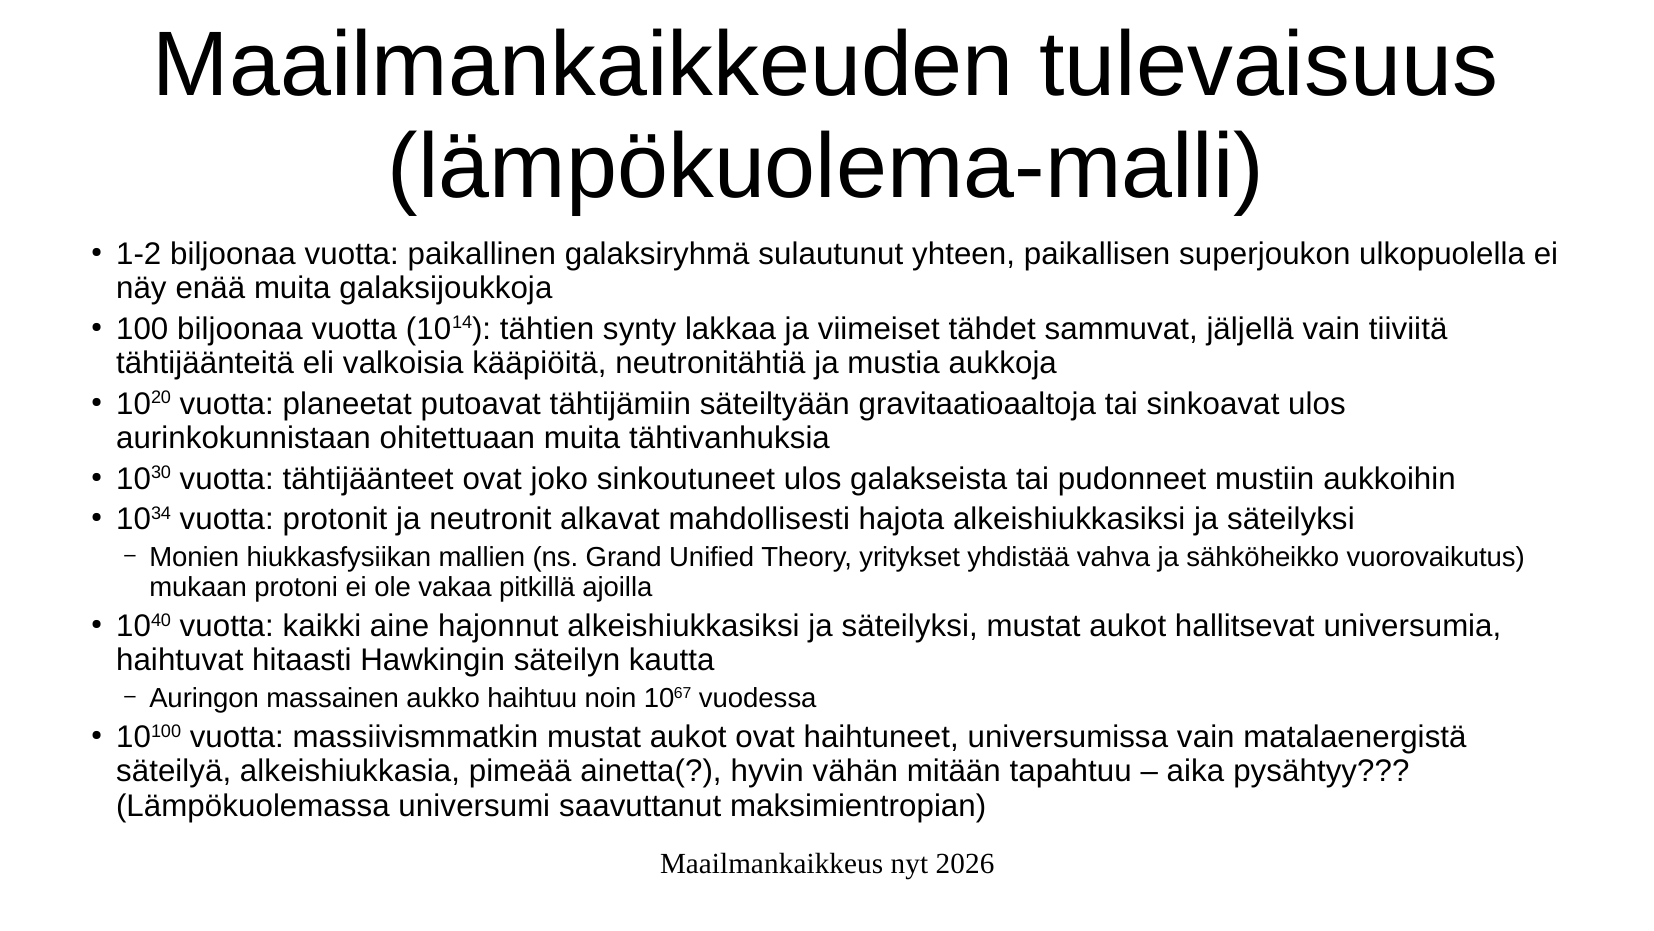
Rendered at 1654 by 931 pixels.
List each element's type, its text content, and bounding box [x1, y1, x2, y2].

title Maailmankaikkeuden tulevaisuus (lämpökuolema-malli) [82, 12, 1571, 218]
list 1-2 biljoonaa vuotta: paikallinen galaksiryhmä sulautunut yhteen, paikallisen superjoukon ulkopuolella ei näy enää muita galaksijoukkoja 100 biljoonaa vuotta (1014): tähtien synty lakkaa ja viimeiset tähdet sammuvat, jäljellä vain tiiviitä tähtijäänteitä eli valkoisia kääpiöitä, neutronitähtiä ja mustia aukkoja 1020 vuotta: planeetat putoavat tähtijämiin säteiltyään gravitaatioaaltoja tai sinkoavat ulos aurinkokunnistaan ohitettuaan muita tähtivanhuksia 1030 vuotta: tähtijäänteet ovat joko sinkoutuneet ulos galakseista tai pudonneet mustiin aukkoihin 1034 vuotta: protonit ja neutronit alkavat mahdollisesti hajota alkeishiukkasiksi ja säteilyksi Monien hiukkasfysiikan mallien (ns. Grand Unified Theory, yritykset yhdistää vahva ja sähköheikko vuorovaikutus) mukaan protoni ei ole vakaa pitkillä ajoilla 1040 vuotta: kaikki aine hajonnut alkeishiukkasiksi ja säteilyksi, mustat aukot hallitsevat universumia, haihtuvat hitaasti Hawkingin säteilyn kautta Auringon massainen aukko haihtuu noin 1067 vuodessa 10100 vuotta: massiivismmatkin mustat aukot ovat haihtuneet, universumissa vain matalaenergistä säteilyä, alkeishiukkasia, pimeää ainetta(?), hyvin vähän mitään tapahtuu – aika pysähtyy??? (Lämpökuolemassa universumi saavuttanut maksimientropian) [82, 235, 1571, 834]
